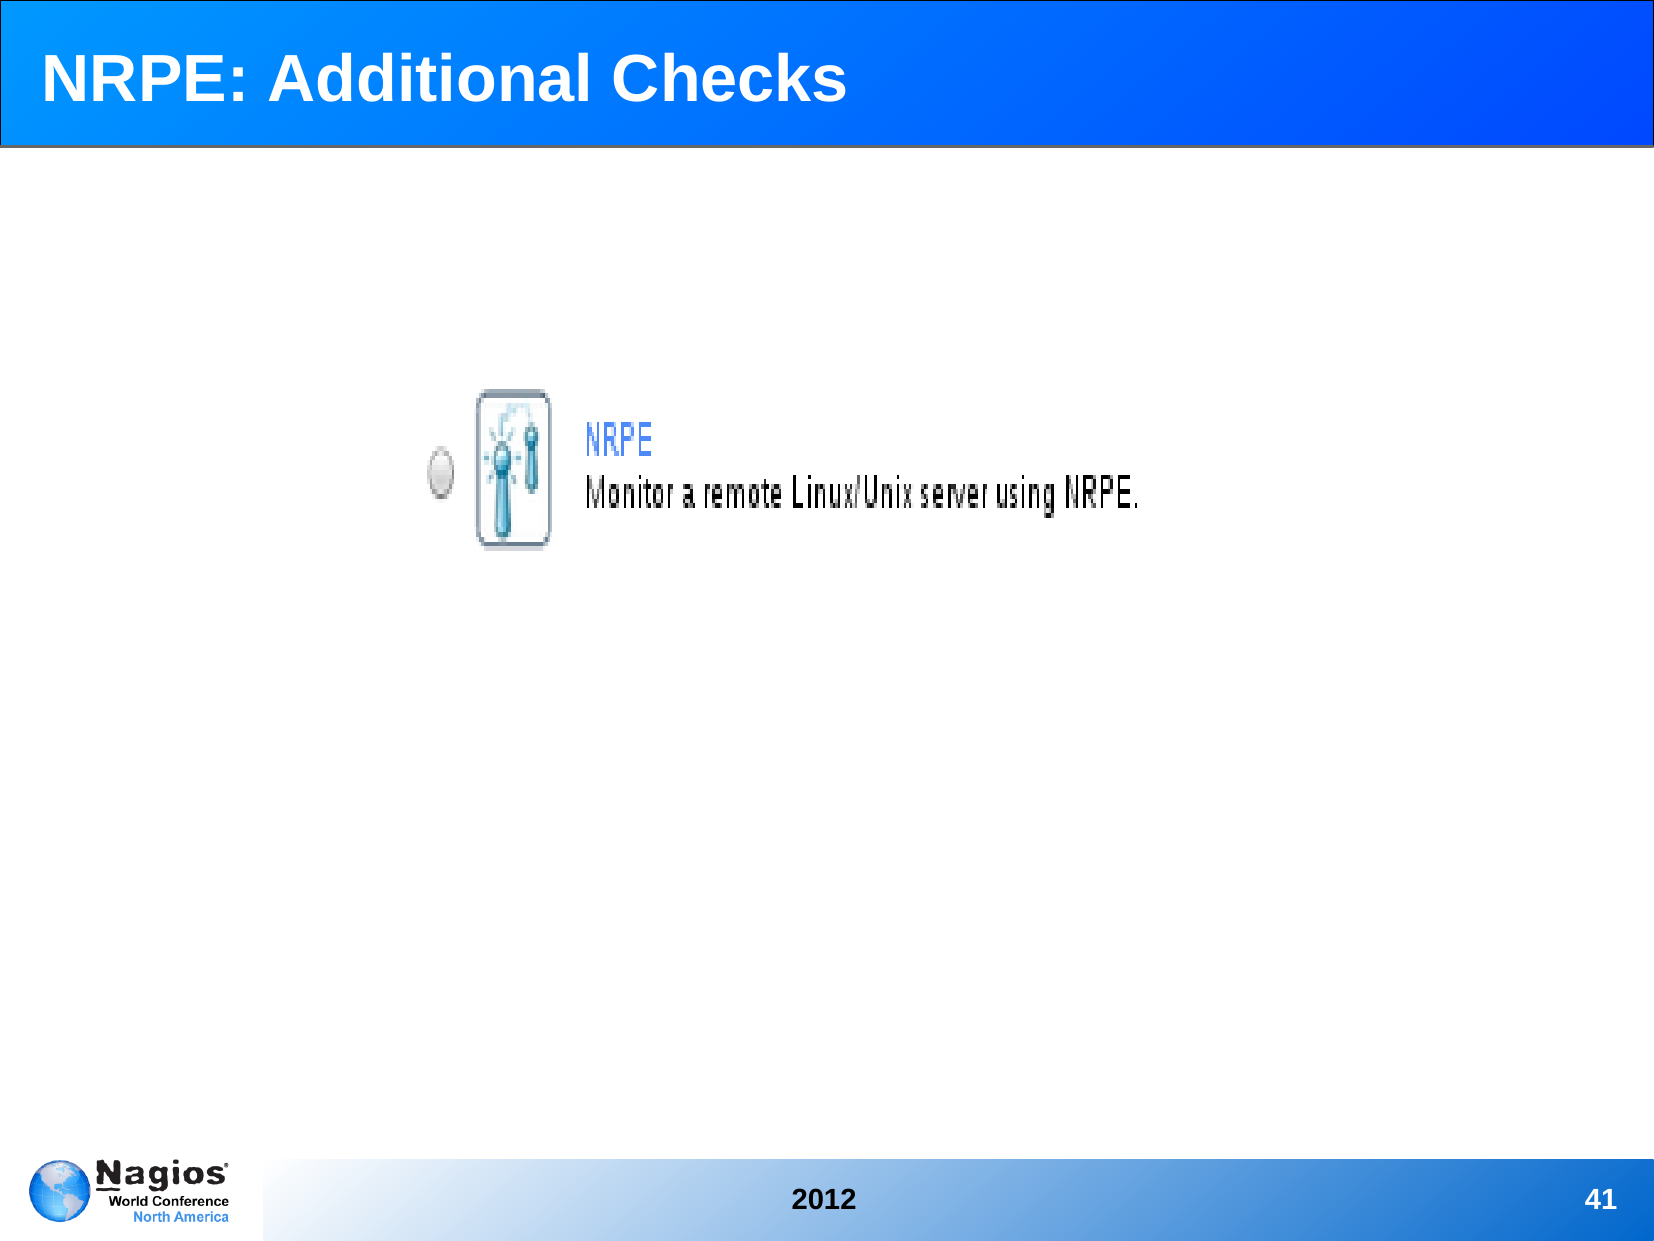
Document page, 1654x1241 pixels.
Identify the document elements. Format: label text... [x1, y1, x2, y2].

title NRPE: Additional Checks [41, 36, 1248, 120]
picture [408, 370, 1160, 566]
picture [29, 1159, 229, 1235]
